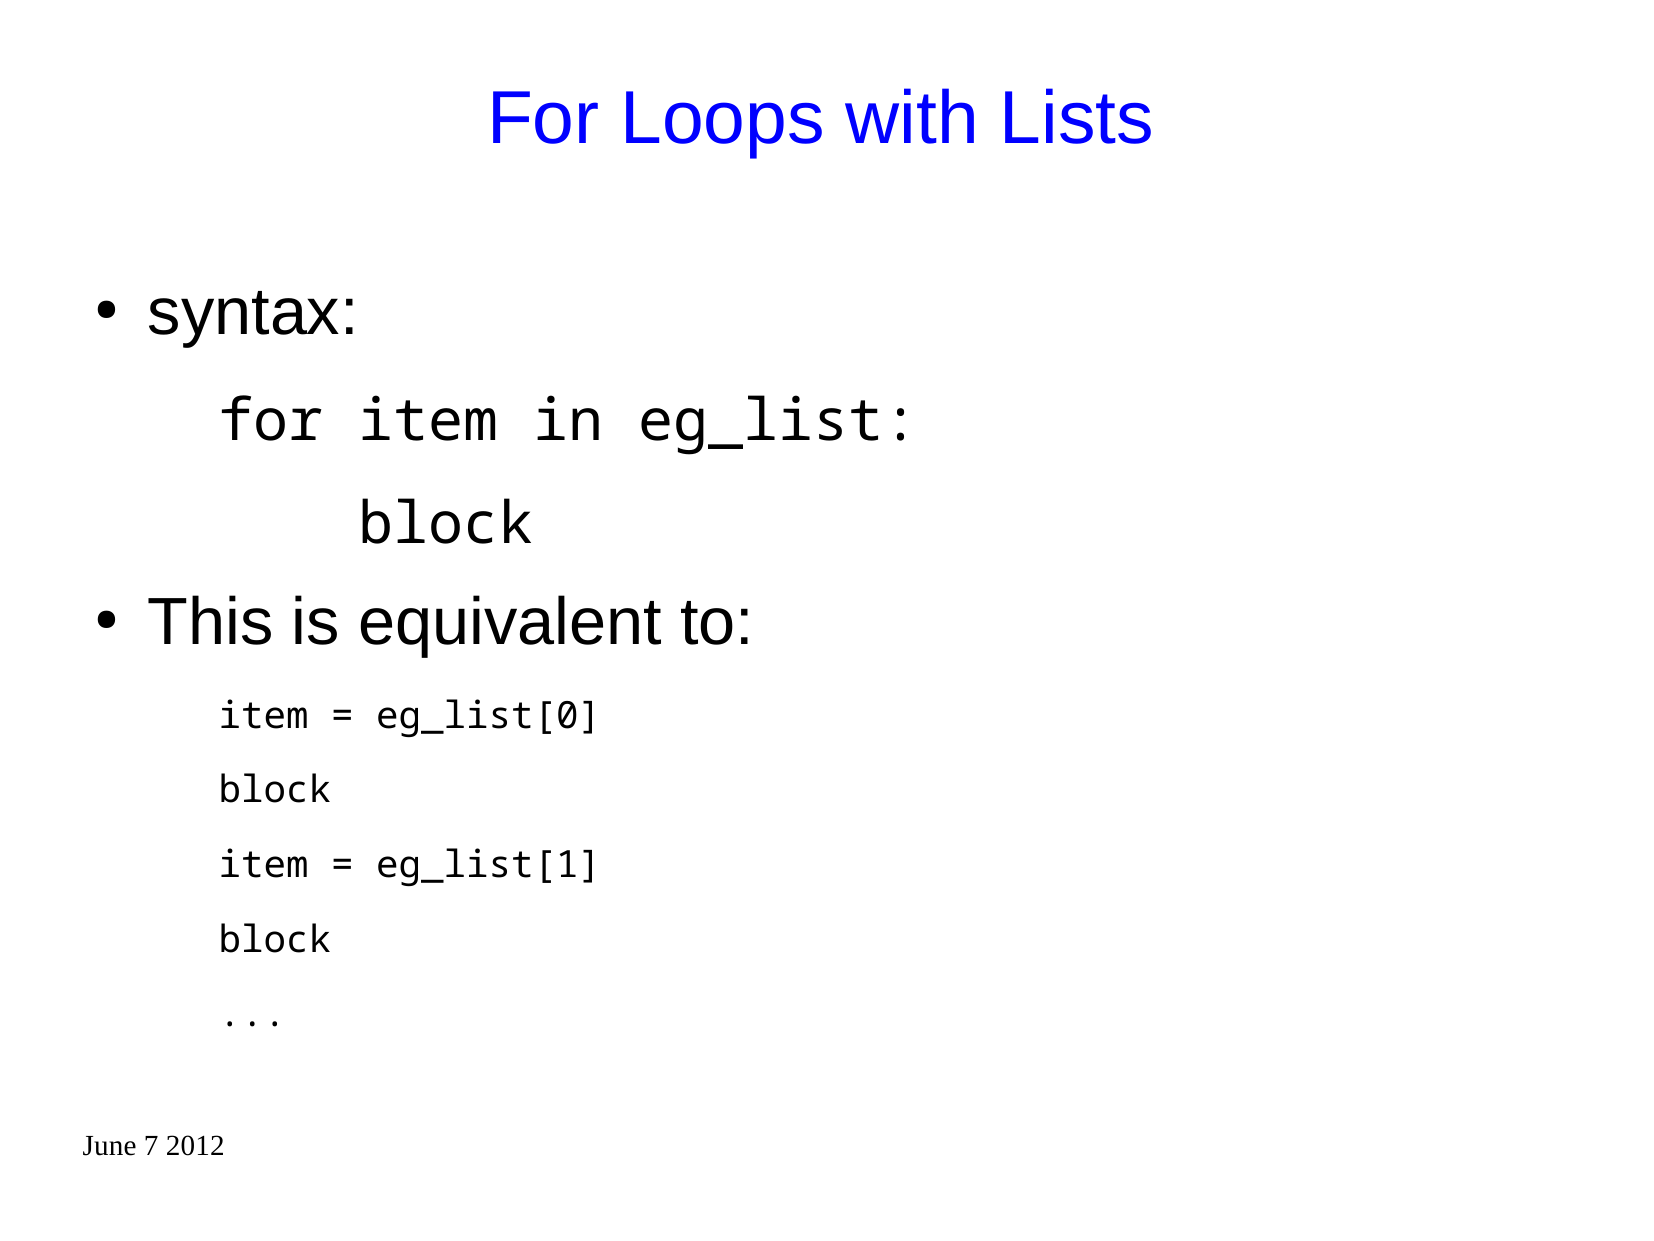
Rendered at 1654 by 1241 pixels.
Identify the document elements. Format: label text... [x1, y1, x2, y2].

title For Loops with Lists [76, 58, 1565, 178]
list syntax: for item in eg_list: block This is equivalent to: item = eg_list[0] block item = eg_list[1] block ... [76, 274, 1565, 1093]
